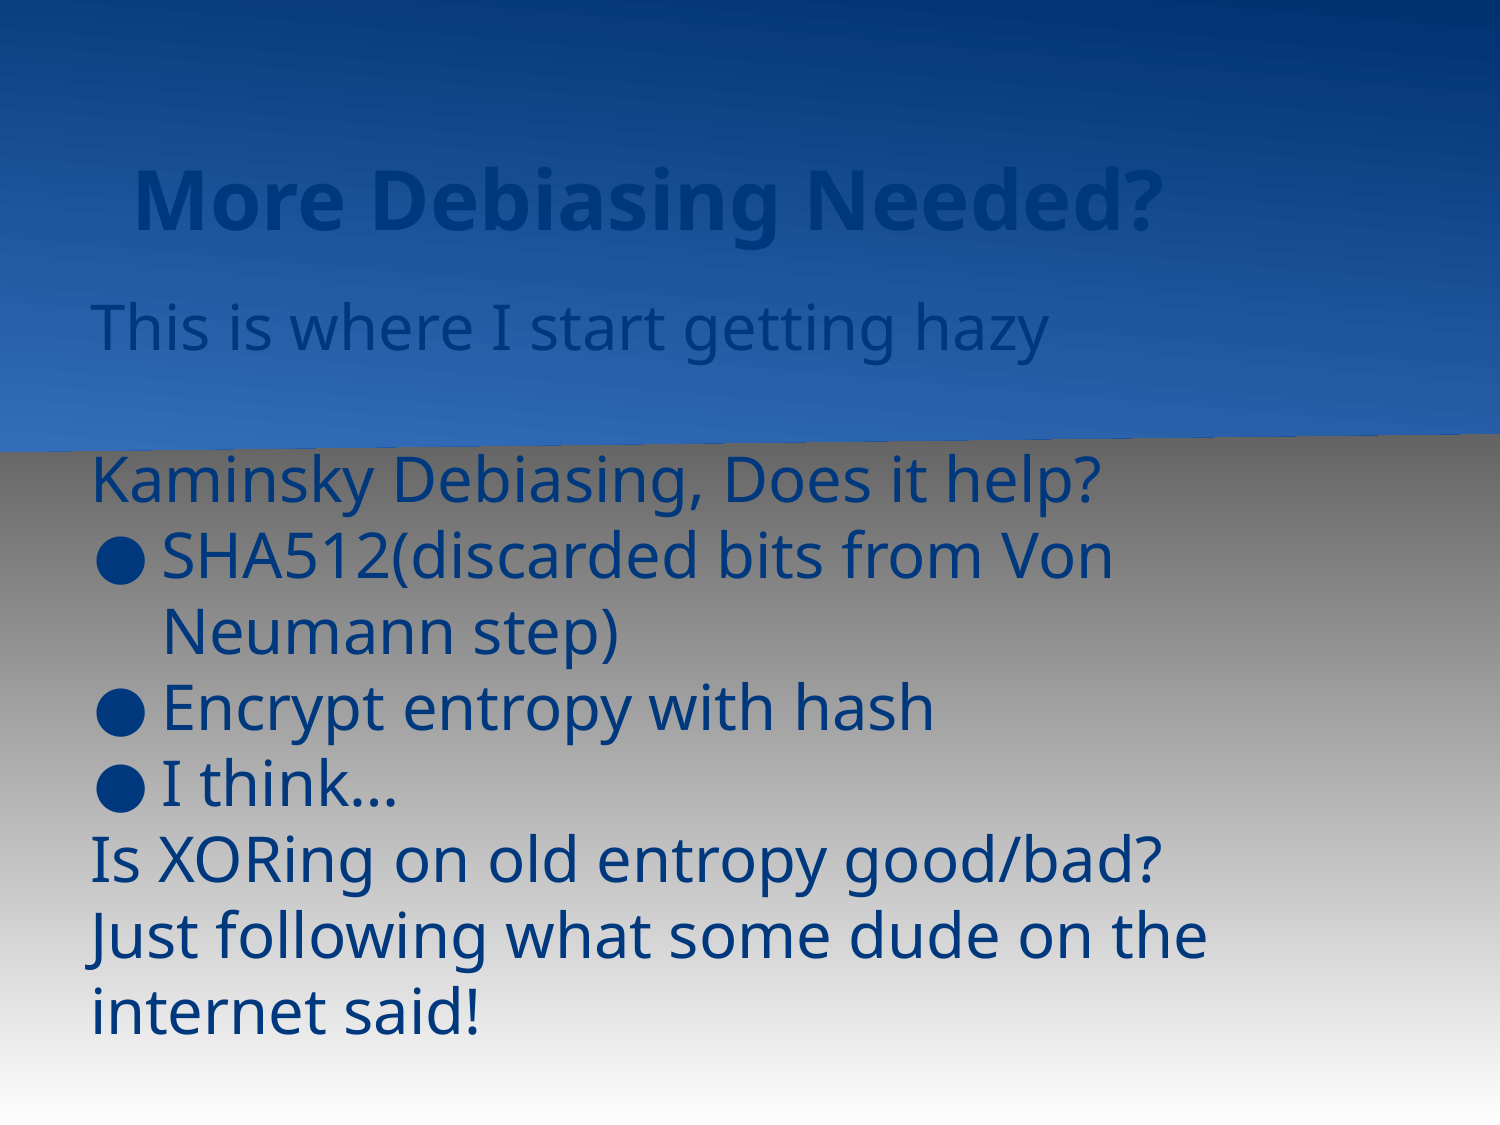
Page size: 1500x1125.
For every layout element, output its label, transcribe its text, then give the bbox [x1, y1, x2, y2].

list This is where I start getting hazy Kaminsky Debiasing, Does it help? SHA512(discarded bits from Von Neumann step) Encrypt entropy with hash I think… Is XORing on old entropy good/bad? Just following what some dude on the internet said! [75, 272, 1425, 1067]
title More Debiasing Needed? [75, 45, 1425, 263]
